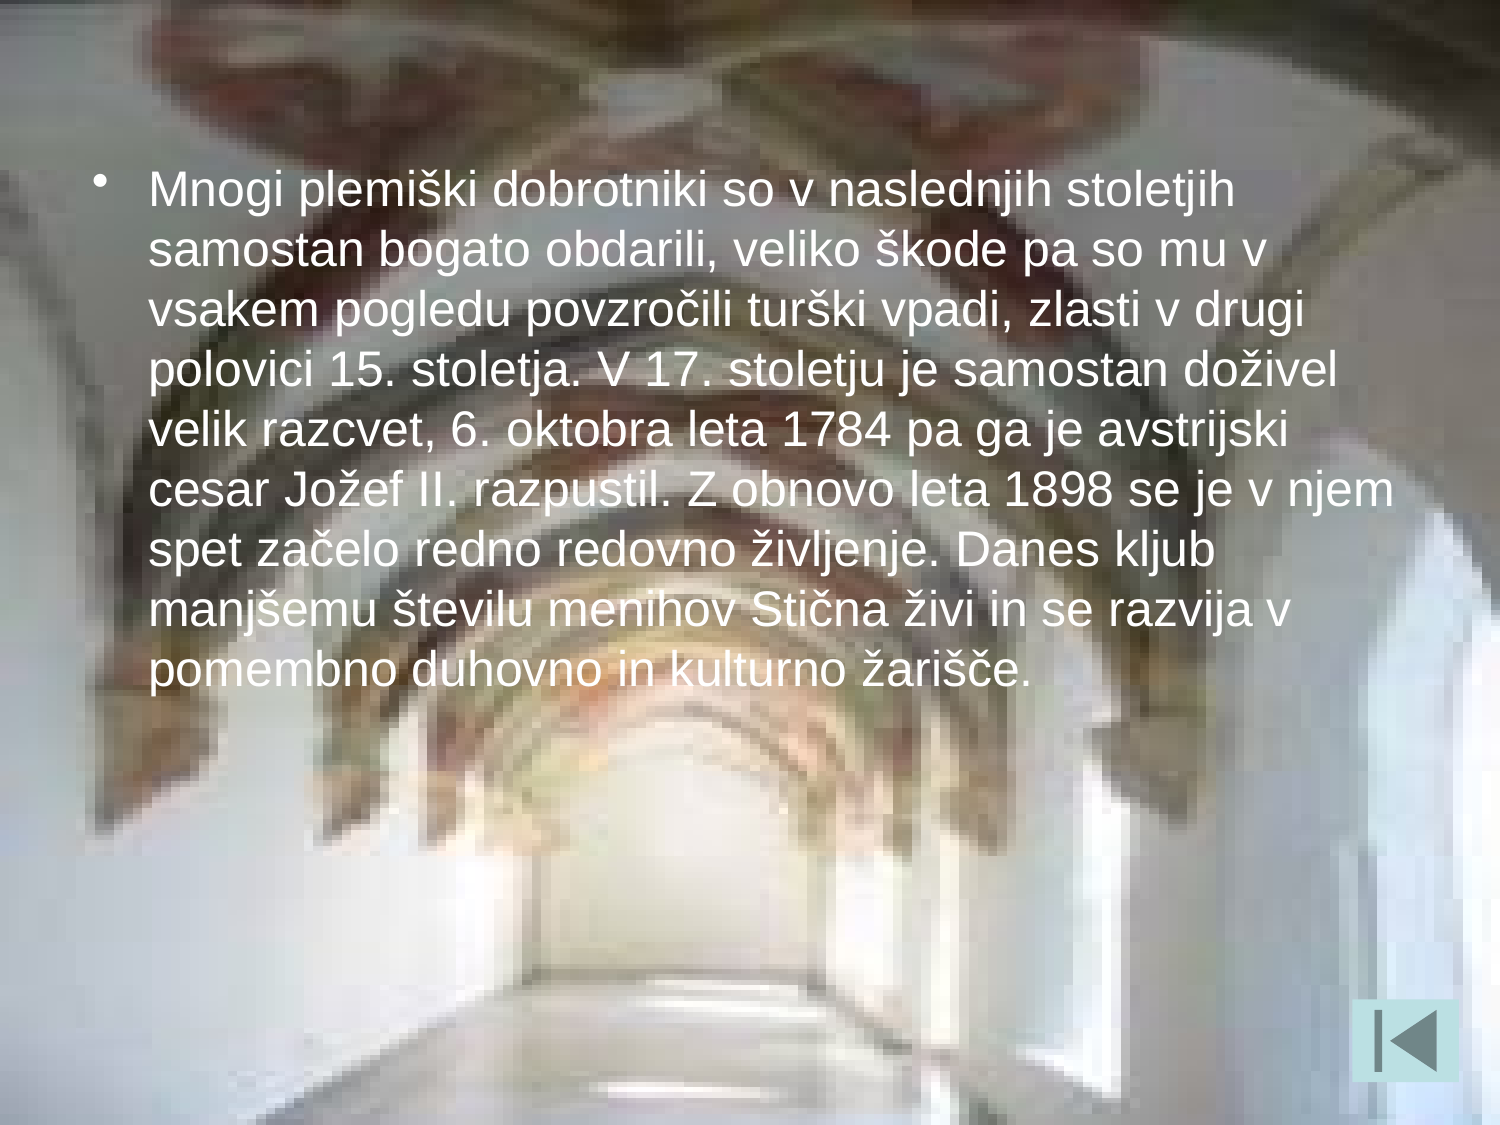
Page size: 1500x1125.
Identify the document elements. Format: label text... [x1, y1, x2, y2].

picture [0, 0, 1500, 1125]
list Mnogi plemiški dobrotniki so v naslednjih stoletjih samostan bogato obdarili, veliko škode pa so mu v vsakem pogledu povzročili turški vpadi, zlasti v drugi polovici 15. stoletja. V 17. stoletju je samostan doživel velik razcvet, 6. oktobra leta 1784 pa ga je avstrijski cesar Jožef II. razpustil. Z obnovo leta 1898 se je v njem spet začelo redno redovno življenje. Danes kljub manjšemu številu menihov Stična živi in se razvija v pomembno duhovno in kulturno žarišče. [76, 148, 1427, 981]
text_box [1352, 999, 1459, 1083]
